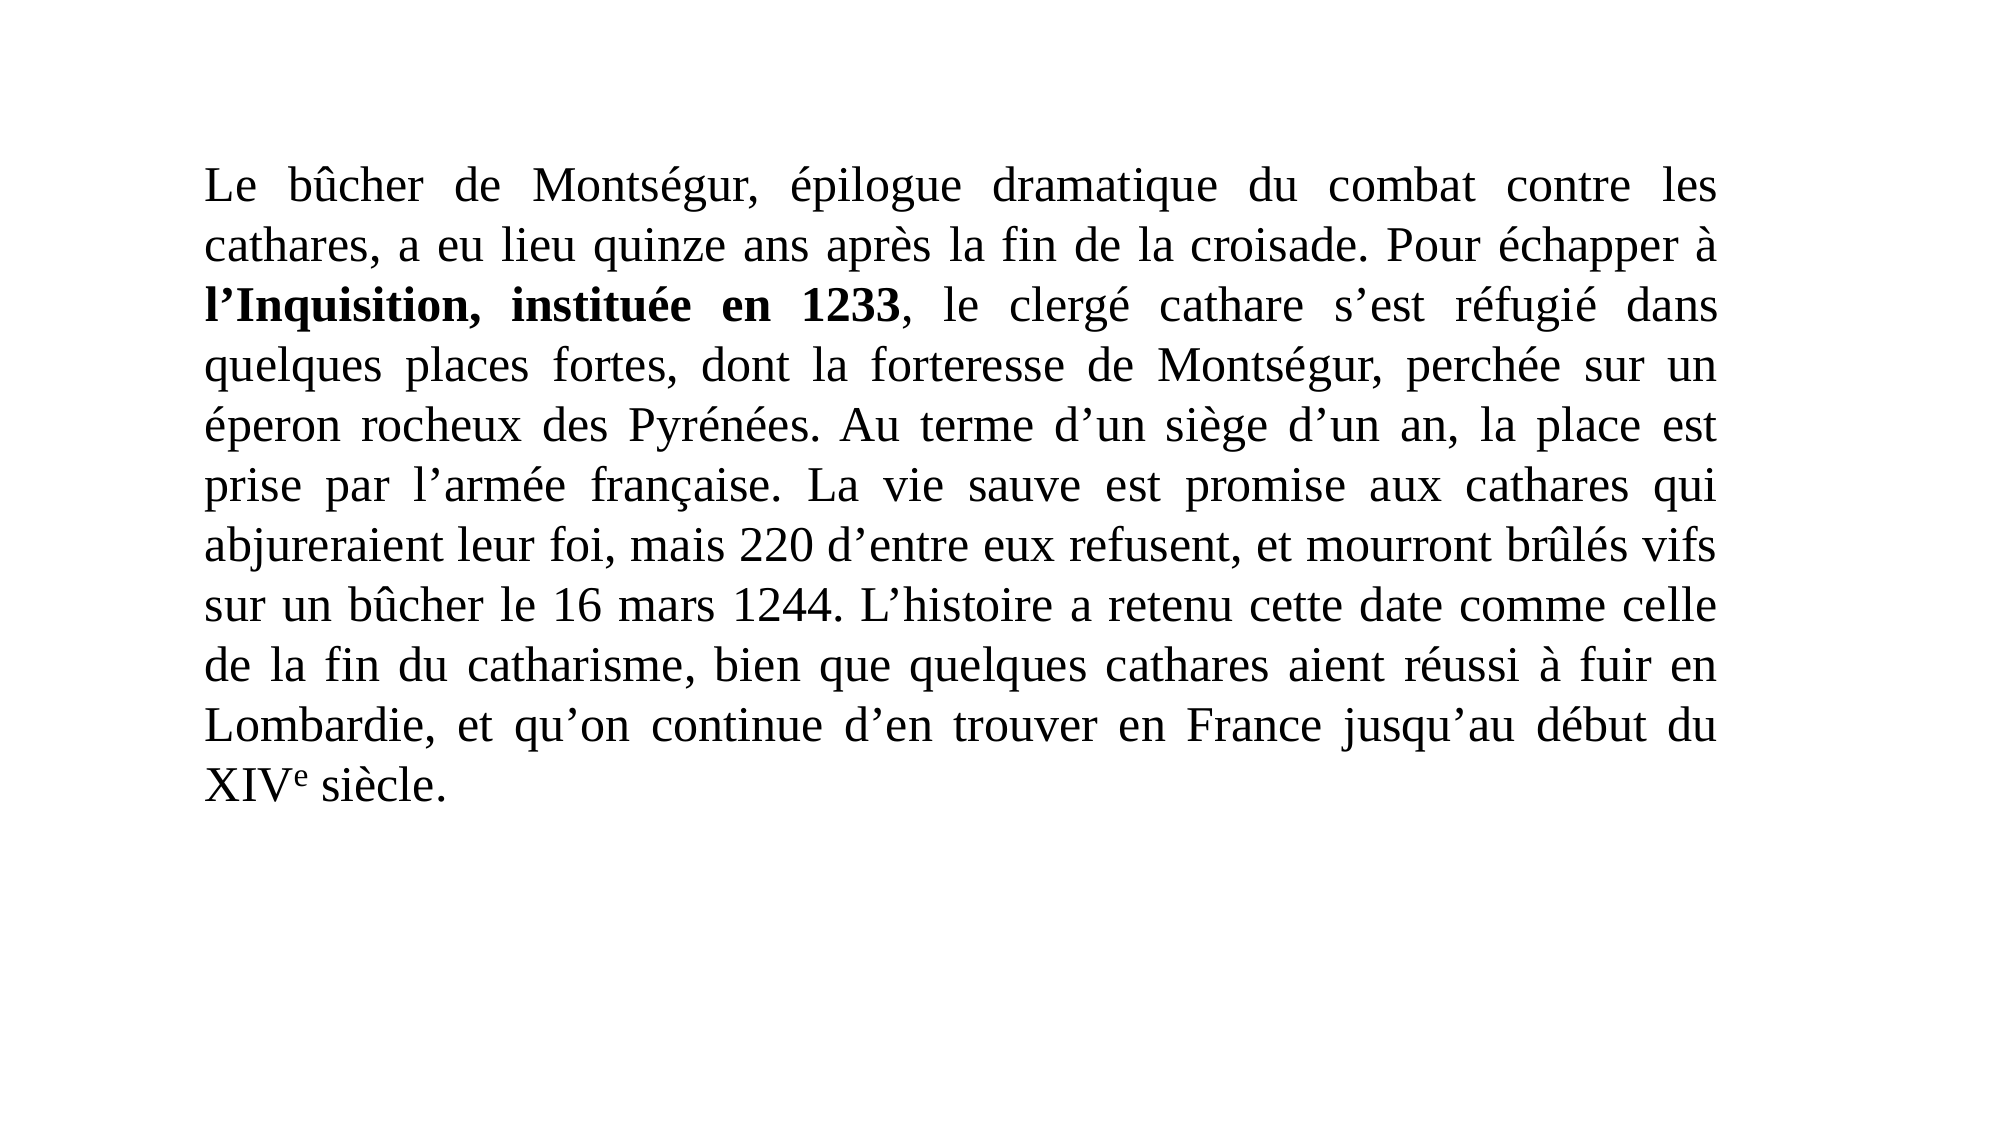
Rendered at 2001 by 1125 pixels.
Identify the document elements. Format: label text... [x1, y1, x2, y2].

text_box Le bûcher de Montségur, épilogue dramatique du combat contre les cathares, a eu lieu quinze ans après la fin de la croisade. Pour échapper à l’Inquisition, instituée en 1233, le clergé cathare s’est réfugié dans quelques places fortes, dont la forteresse de Montségur, perchée sur un éperon rocheux des Pyrénées. Au terme d’un siège d’un an, la place est prise par l’armée française. La vie sauve est promise aux cathares qui abjureraient leur foi, mais 220 d’entre eux refusent, et mourront brûlés vifs sur un bûcher le 16 mars 1244. L’histoire a retenu cette date comme celle de la fin du catharisme, bien que quelques cathares aient réussi à fuir en Lombardie, et qu’on continue d’en trouver en France jusqu’au début du XIVe siècle. [189, 143, 1734, 826]
